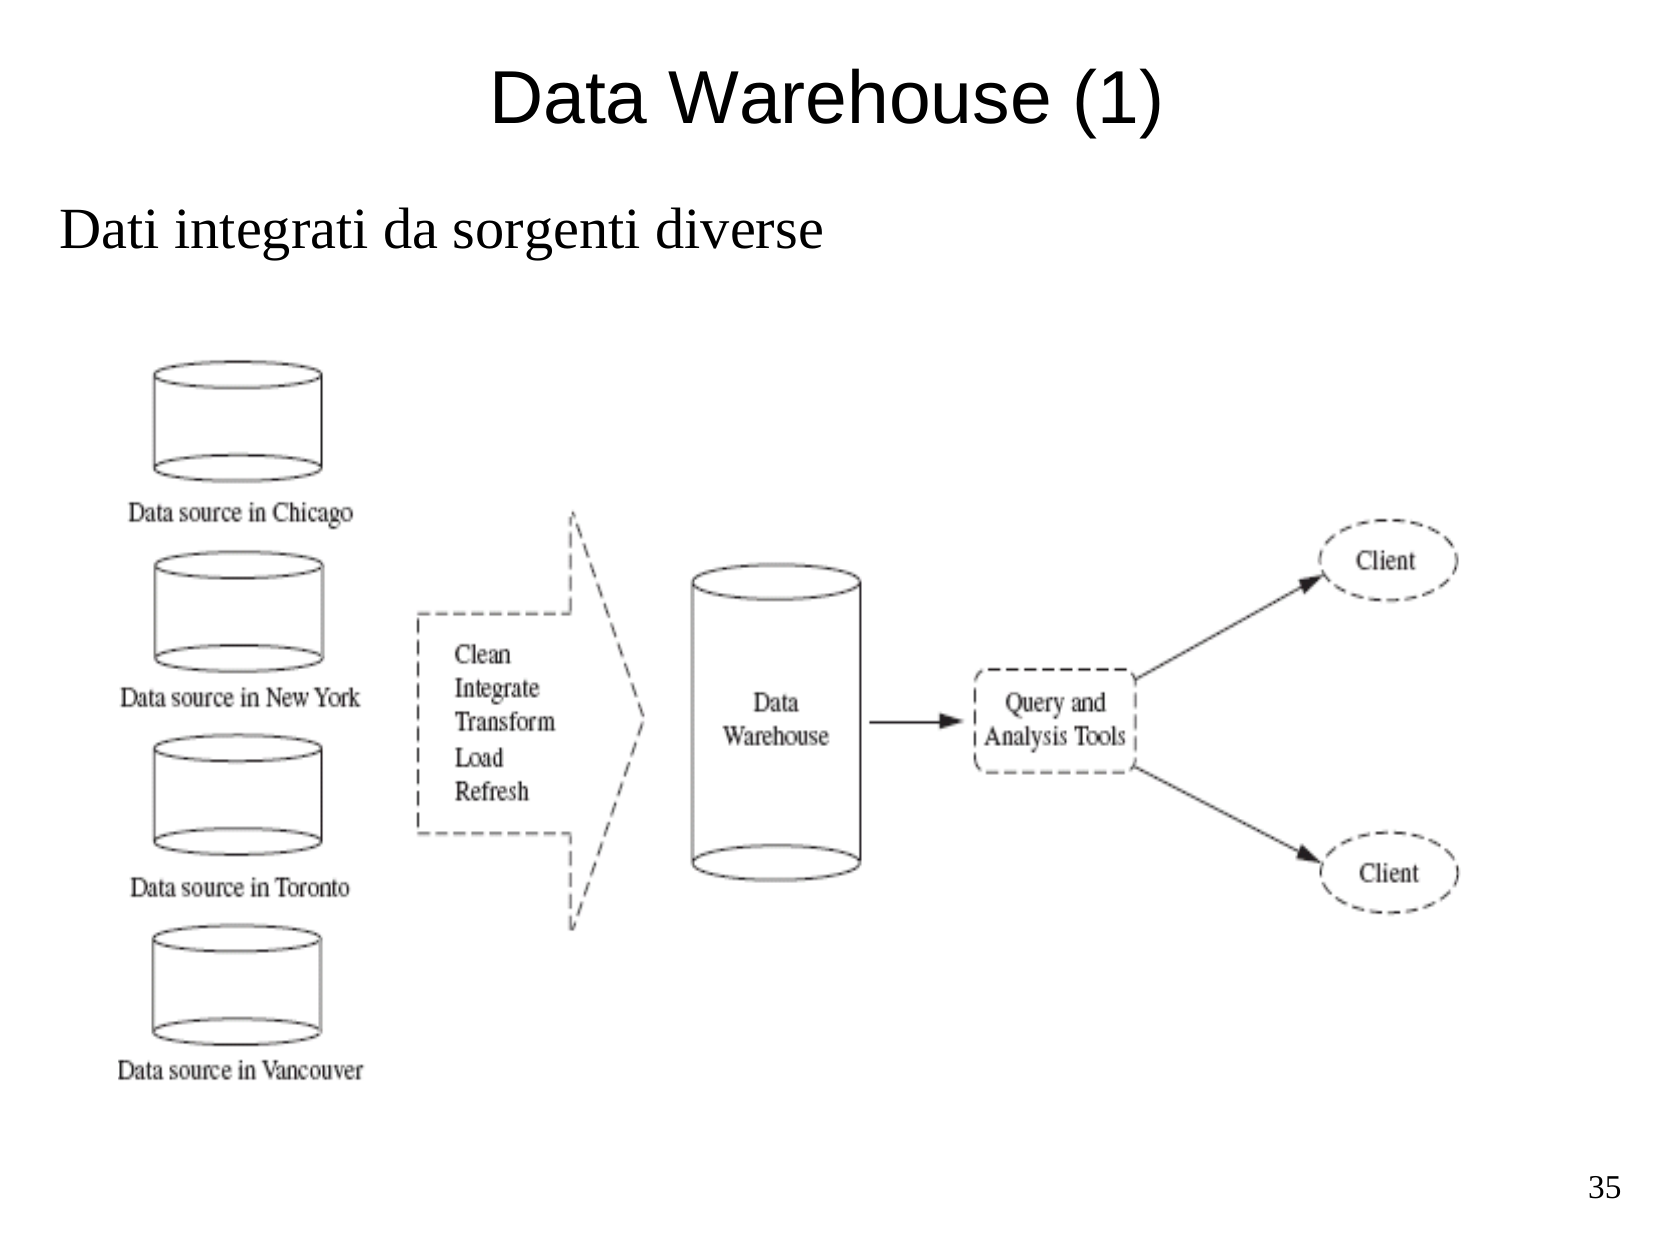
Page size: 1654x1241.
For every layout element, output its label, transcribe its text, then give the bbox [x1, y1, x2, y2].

list Dati integrati da sorgenti diverse [42, 196, 1612, 1187]
title Data Warehouse (1) [37, 30, 1617, 166]
